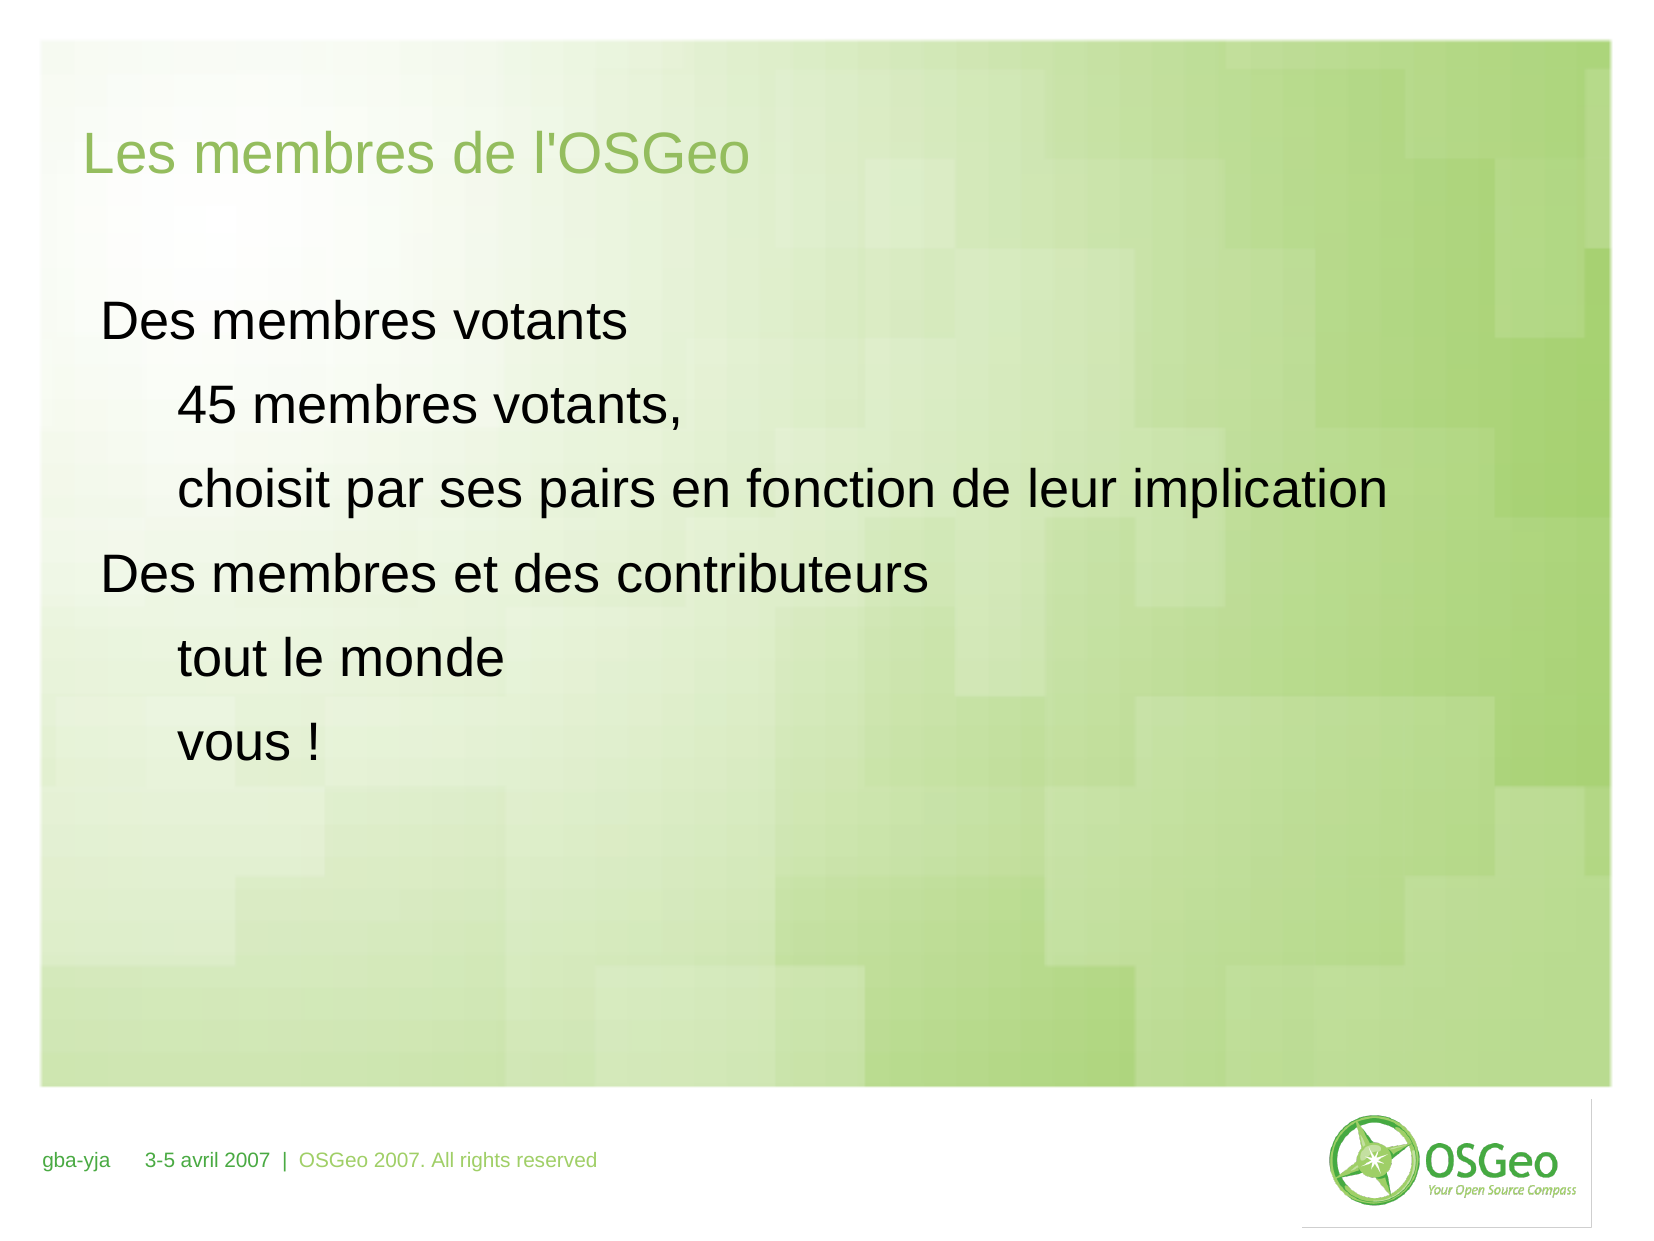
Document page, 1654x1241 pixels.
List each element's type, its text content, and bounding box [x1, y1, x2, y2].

picture [0, 1, 1654, 1239]
title Les membres de l'OSGeo [82, 49, 1571, 257]
list Des membres votants 45 membres votants, choisit par ses pairs en fonction de leur implication Des membres et des contributeurs tout le monde vous ! [82, 290, 1571, 1109]
